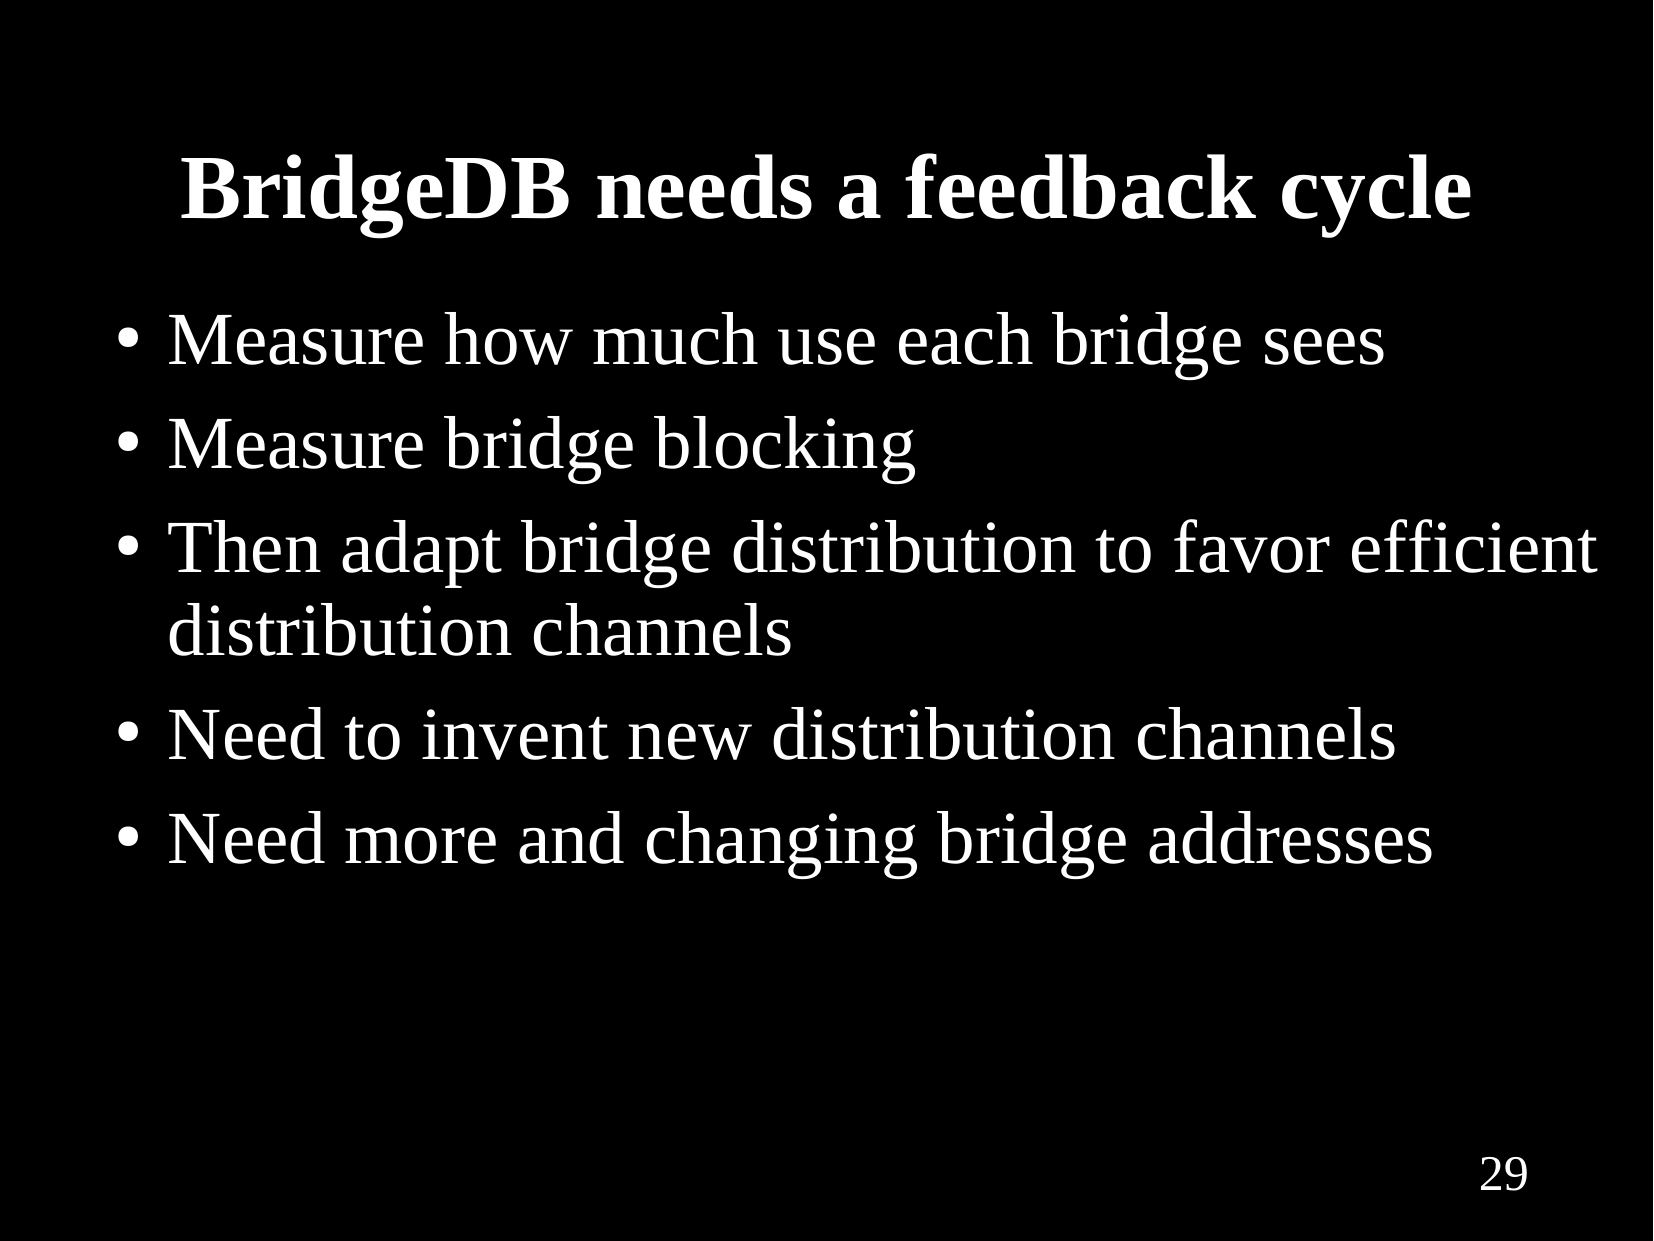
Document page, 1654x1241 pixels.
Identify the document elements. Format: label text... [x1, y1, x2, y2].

title BridgeDB needs a feedback cycle [121, 92, 1534, 284]
list Measure how much use each bridge sees Measure bridge blocking Then adapt bridge distribution to favor efficient distribution channels Need to invent new distribution channels Need more and changing bridge addresses [97, 297, 1614, 1157]
